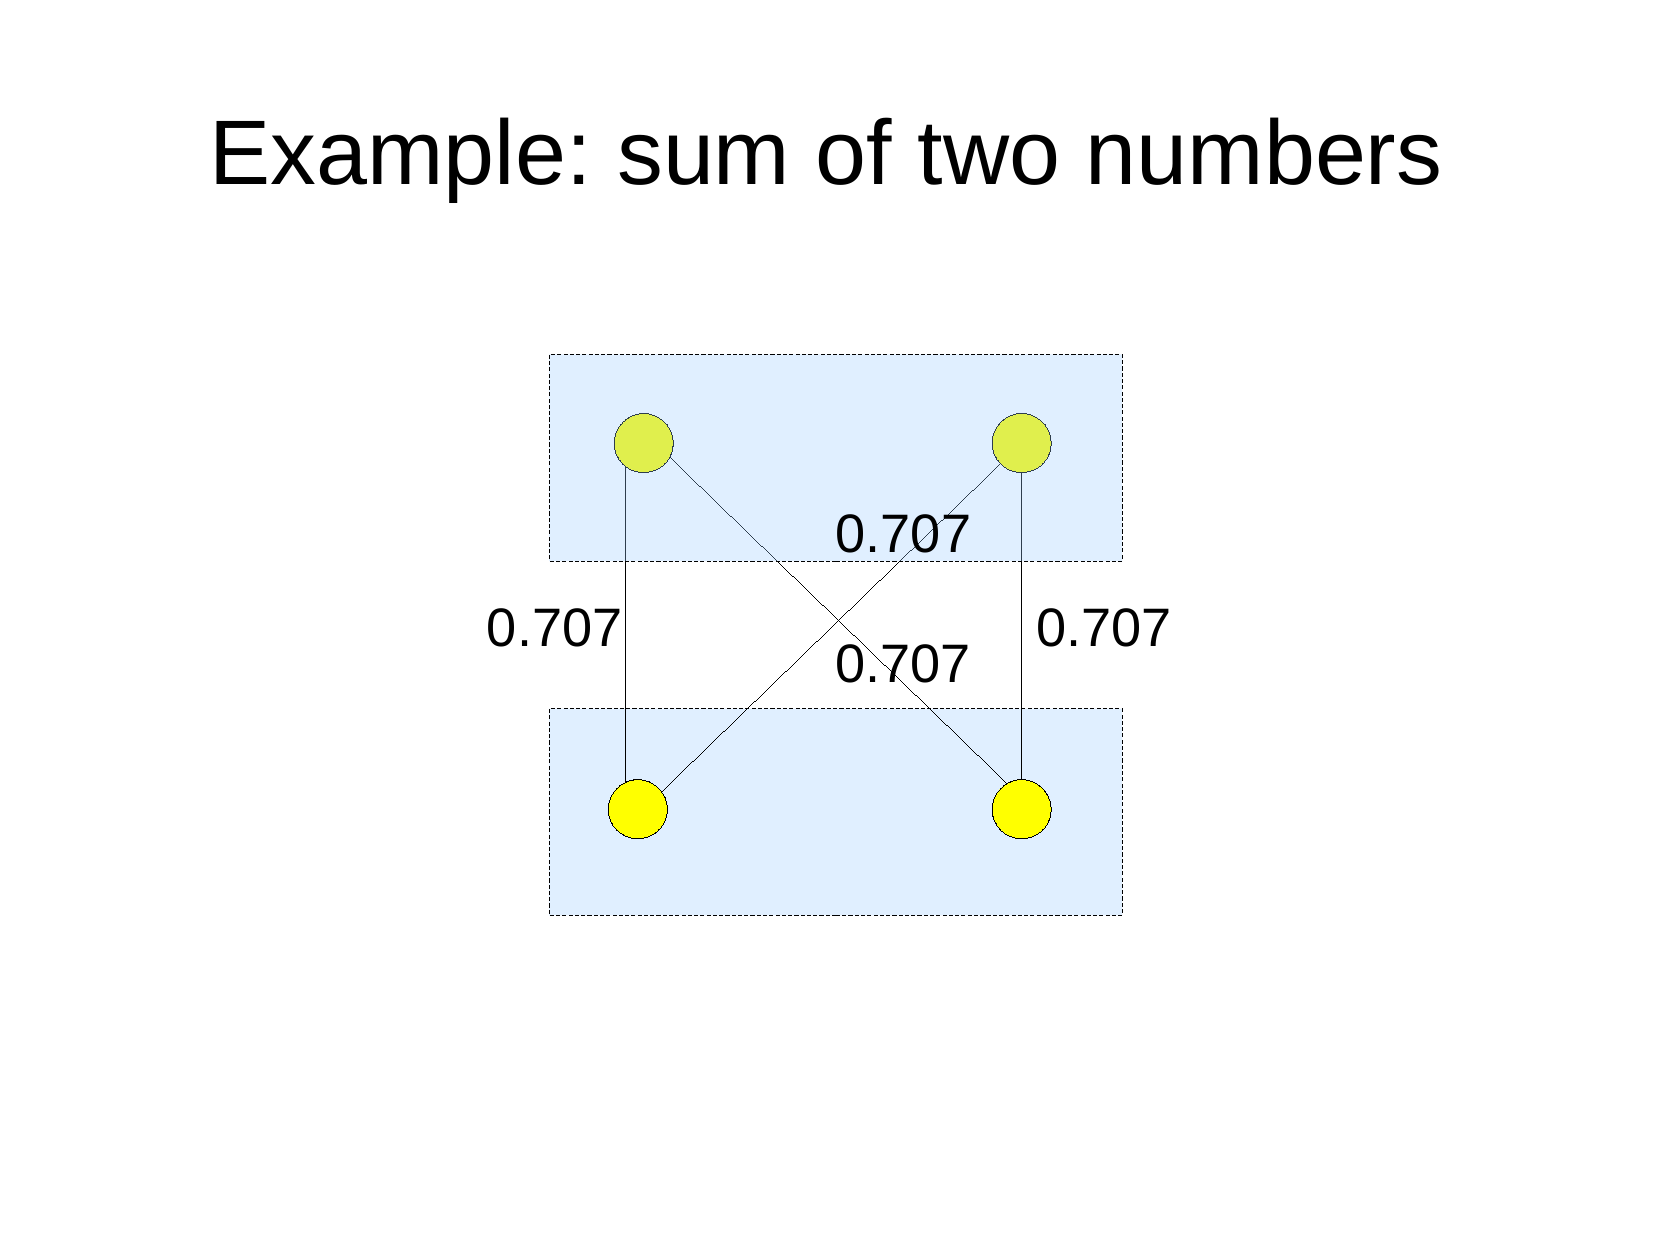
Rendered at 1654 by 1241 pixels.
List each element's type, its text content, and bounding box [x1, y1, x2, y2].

text_box 0.707 [472, 590, 638, 666]
text_box 0.707 [1021, 590, 1188, 666]
text_box 0.707 [820, 625, 987, 702]
text_box [549, 354, 1123, 562]
text_box [549, 708, 1123, 916]
text_box 0.707 [820, 496, 987, 572]
title Example: sum of two numbers [82, 49, 1571, 257]
